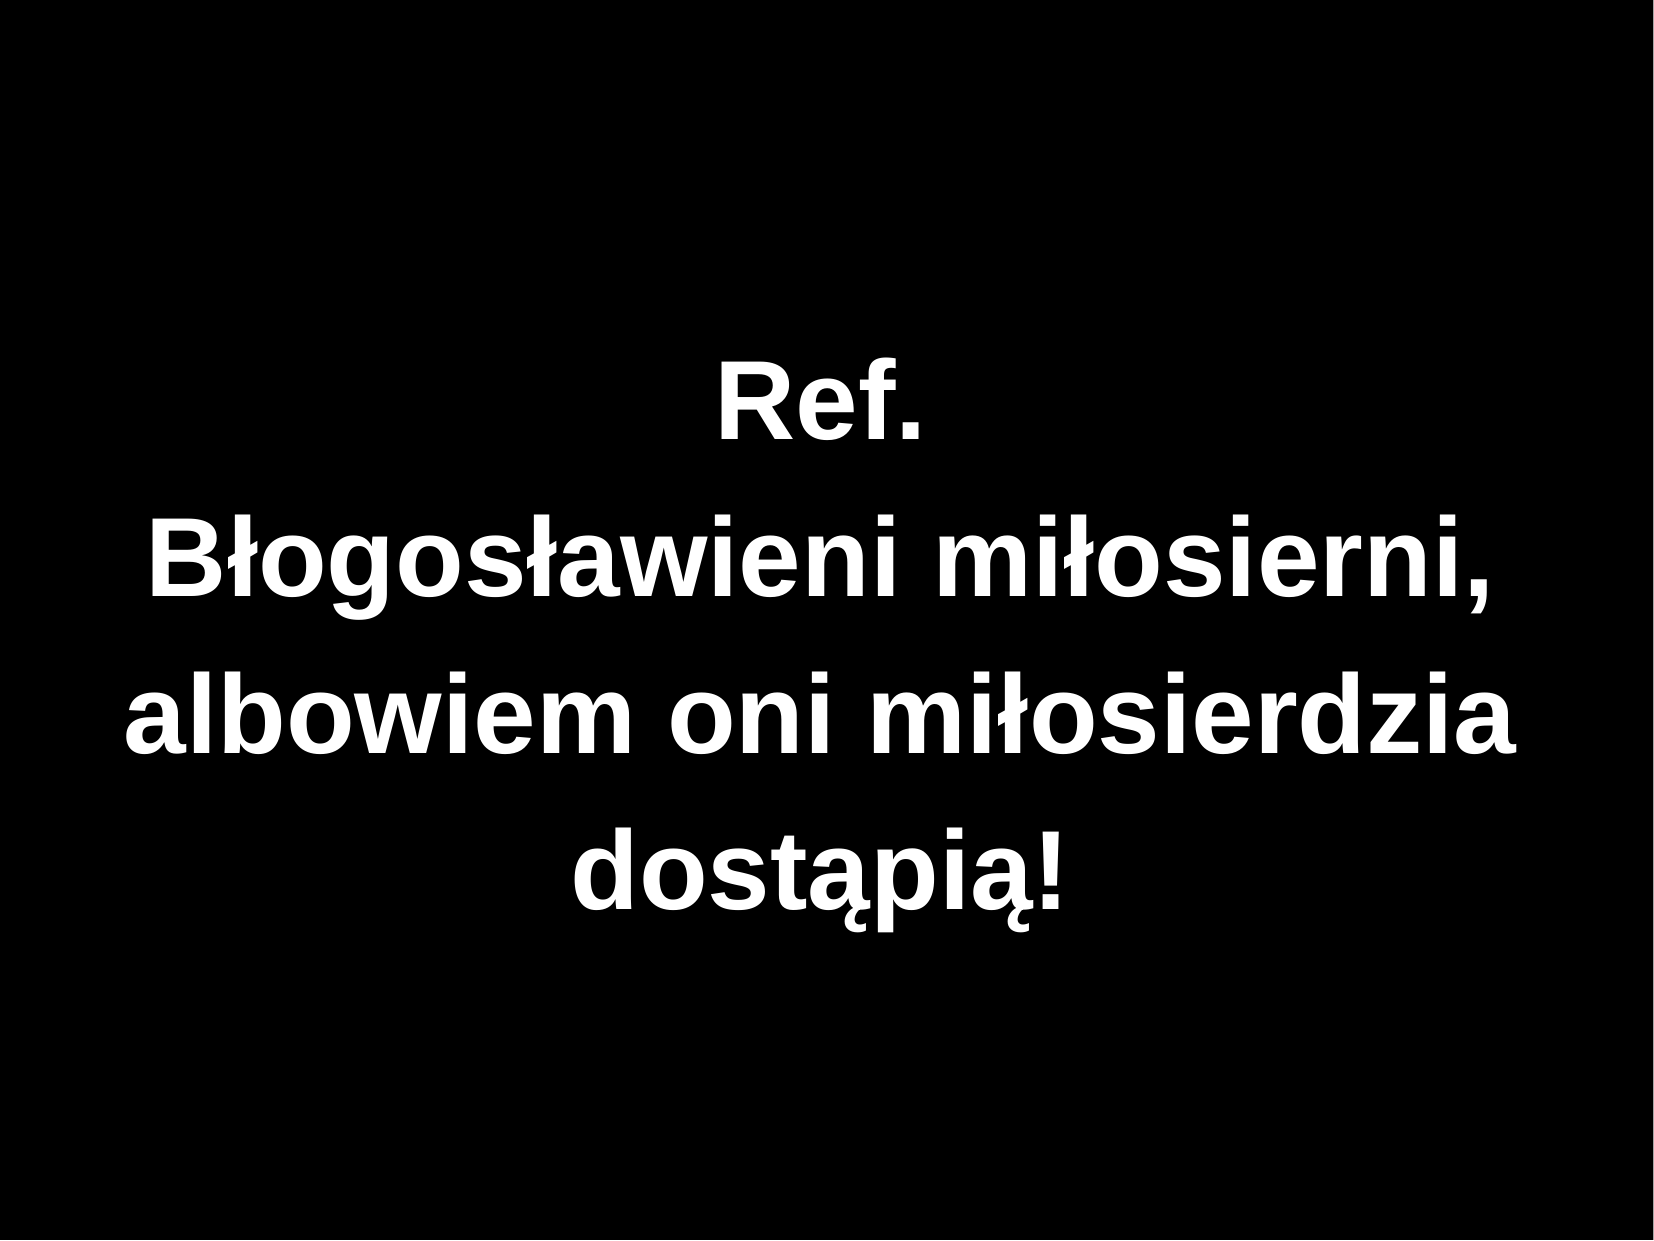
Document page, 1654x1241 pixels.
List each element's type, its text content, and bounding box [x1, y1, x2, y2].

subtitle Ref. Błogosławieni miłosierni, albowiem oni miłosierdzia dostąpią! [0, 0, 1642, 1241]
